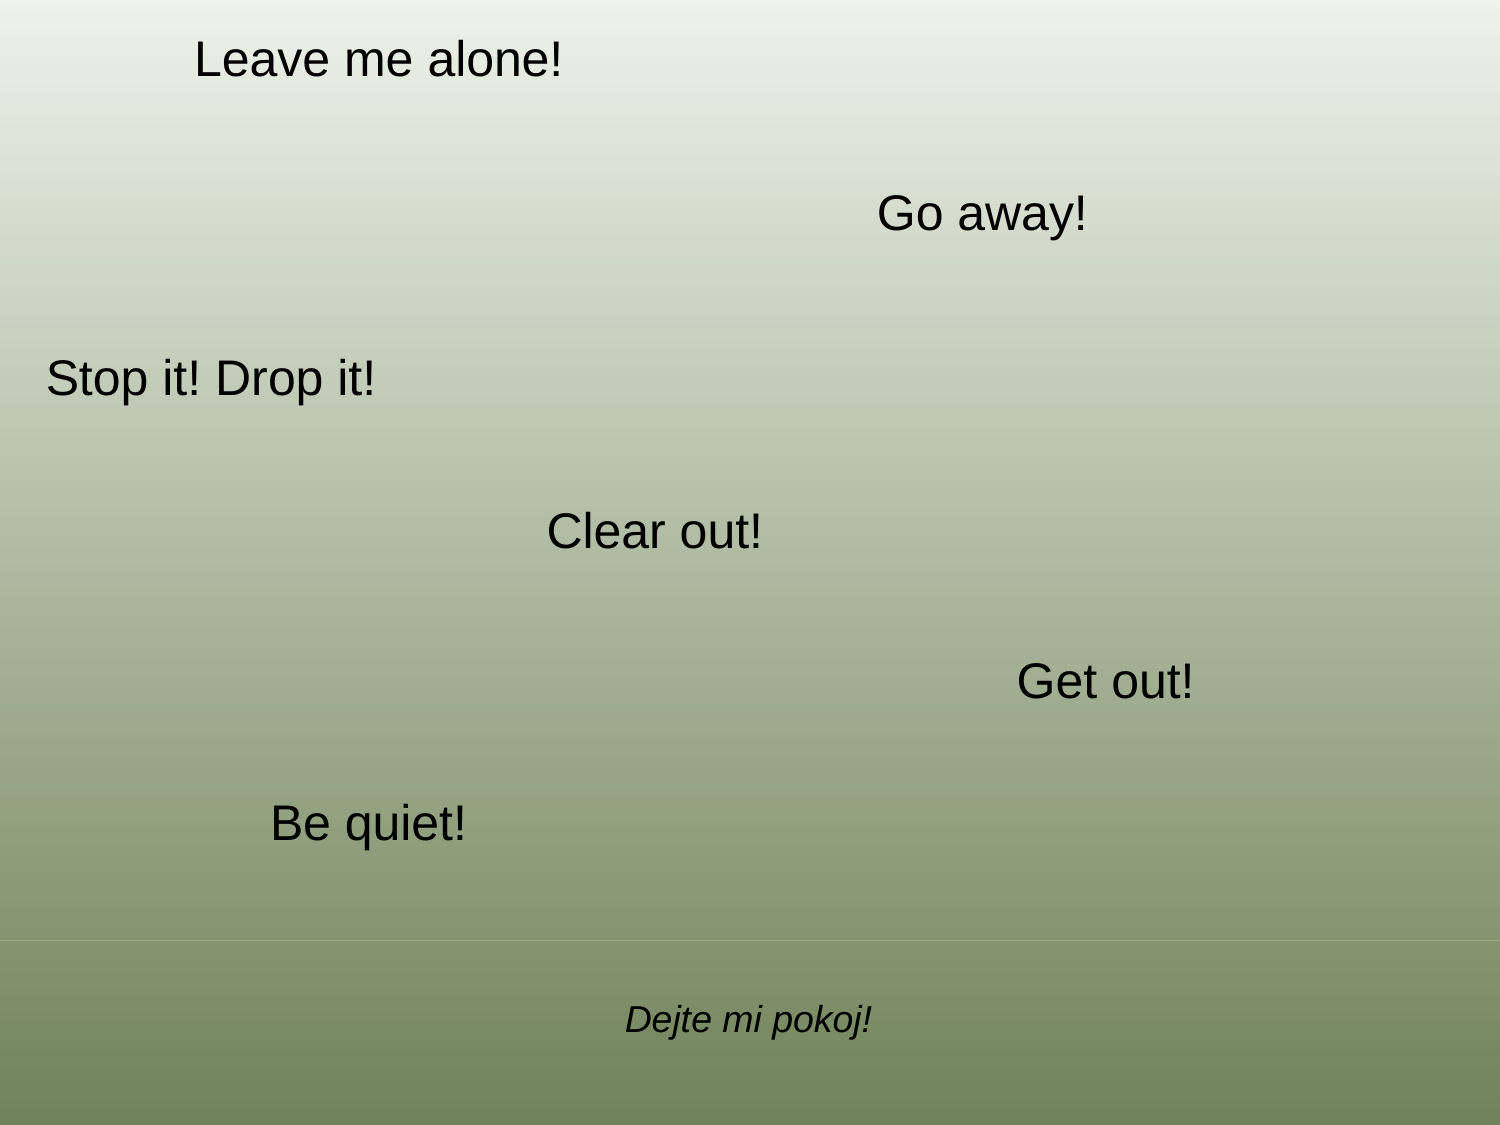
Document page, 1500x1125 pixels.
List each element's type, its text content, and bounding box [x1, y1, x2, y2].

text_box Dejte mi pokoj! [610, 987, 888, 1049]
text_box Get out! [1001, 640, 1210, 716]
text_box Clear out! [531, 491, 779, 567]
text_box Go away! [862, 172, 1104, 249]
text_box Leave me alone! [179, 18, 579, 95]
text_box Be quiet! [255, 782, 483, 858]
text_box Stop it! Drop it! [31, 337, 392, 414]
